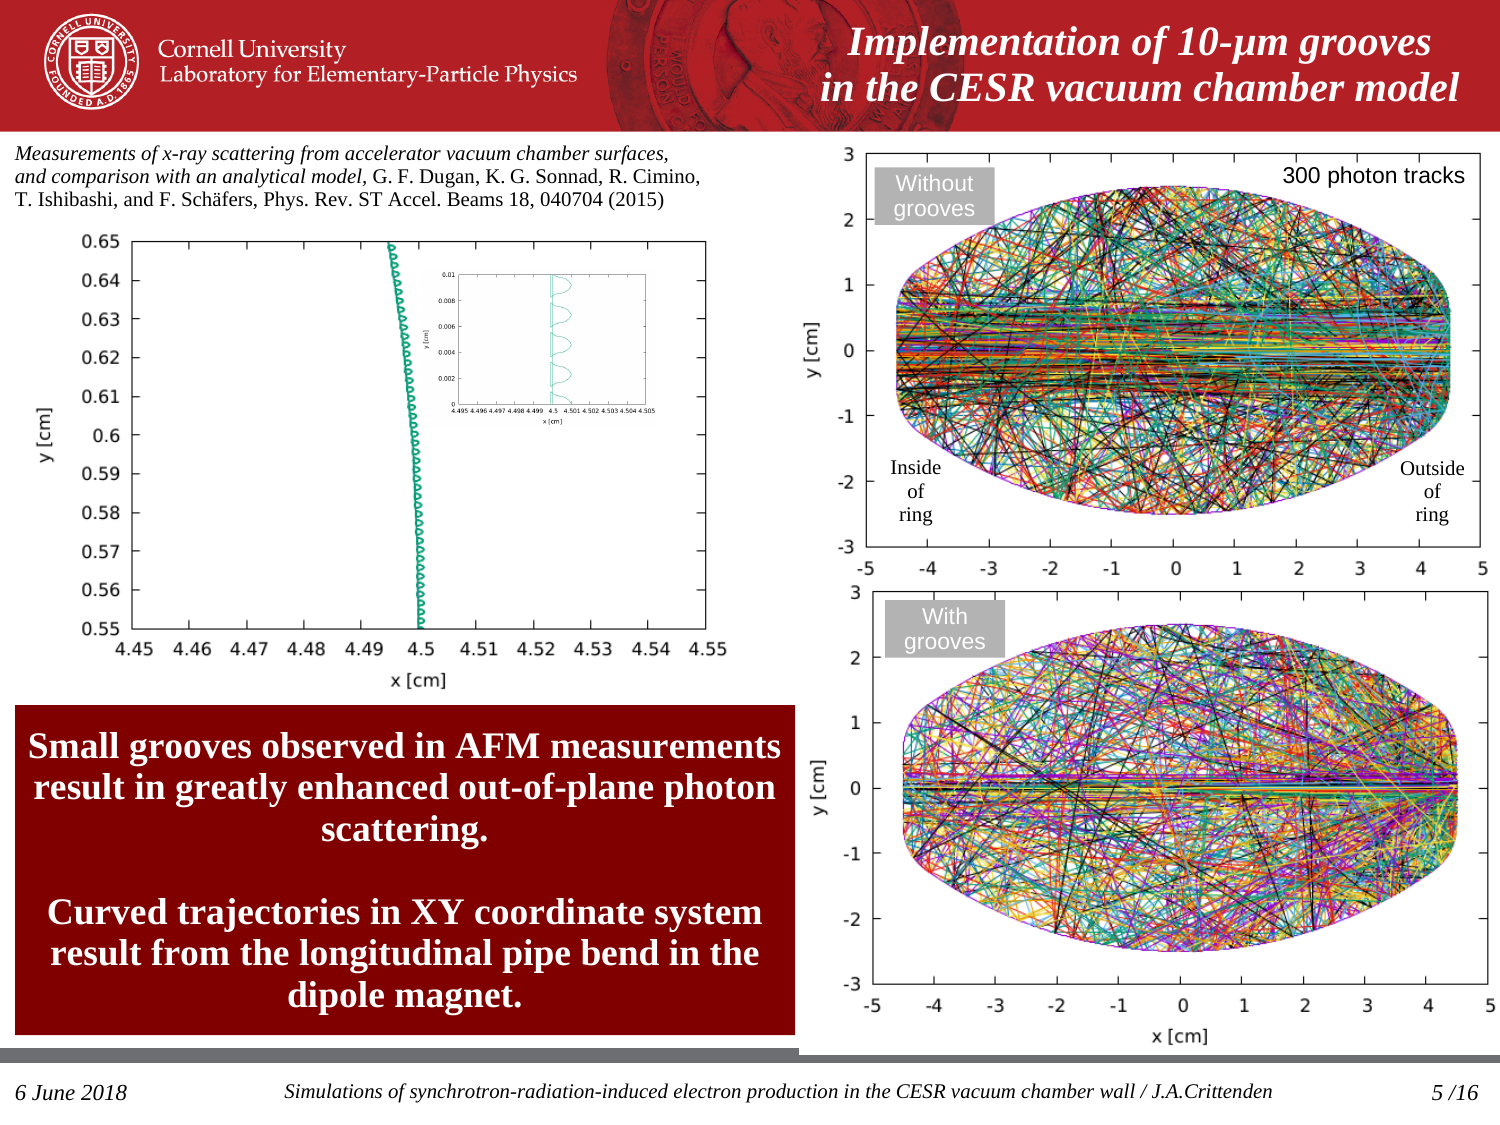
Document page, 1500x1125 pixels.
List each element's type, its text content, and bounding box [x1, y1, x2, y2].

text_box Without grooves [874, 167, 995, 225]
text_box Outside of ring [1380, 450, 1486, 540]
picture [0, 0, 780, 132]
text_box Measurements of x-ray scattering from accelerator vacuum chamber surfaces, and comparison with an analytical model, G. F. Dugan, K. G. Sonnad, R. Cimino, T. Ishibashi, and F. Schäfers, Phys. Rev. ST Accel. Beams 18, 040704 (2015) [0, 135, 721, 221]
text_box Small grooves observed in AFM measurements result in greatly enhanced out-of-plane photon scattering. Curved trajectories in XY coordinate system result from the longitudinal pipe bend in the dipole magnet. [15, 705, 796, 1036]
text_box With grooves [885, 600, 1006, 658]
text_box 300 photon tracks [1268, 147, 1479, 205]
title Implementation of 10-μm grooves in the CESR vacuum chamber model [780, 0, 1500, 136]
text_box Inside of ring [871, 449, 962, 535]
picture [797, 145, 1500, 1055]
picture [21, 231, 742, 700]
